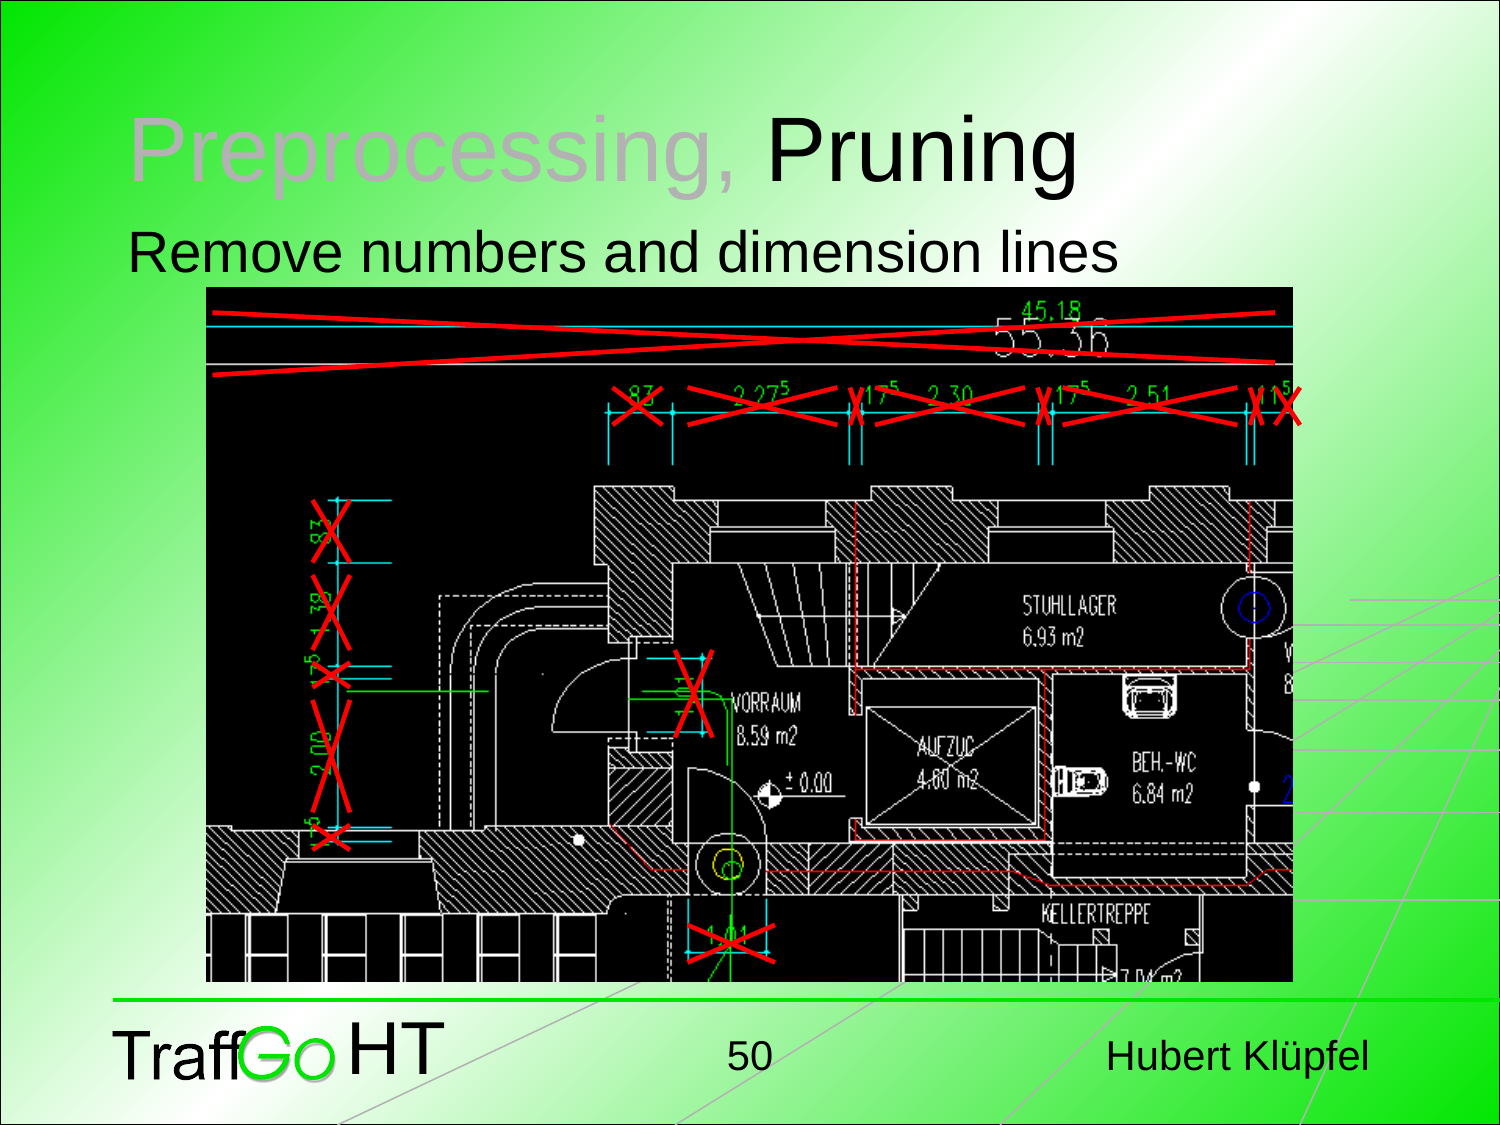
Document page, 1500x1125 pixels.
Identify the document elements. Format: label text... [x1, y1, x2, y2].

list Remove numbers and dimension lines [112, 212, 1388, 301]
picture [112, 1024, 338, 1085]
picture [206, 287, 1293, 982]
title Preprocessing, Pruning [112, 87, 1388, 212]
